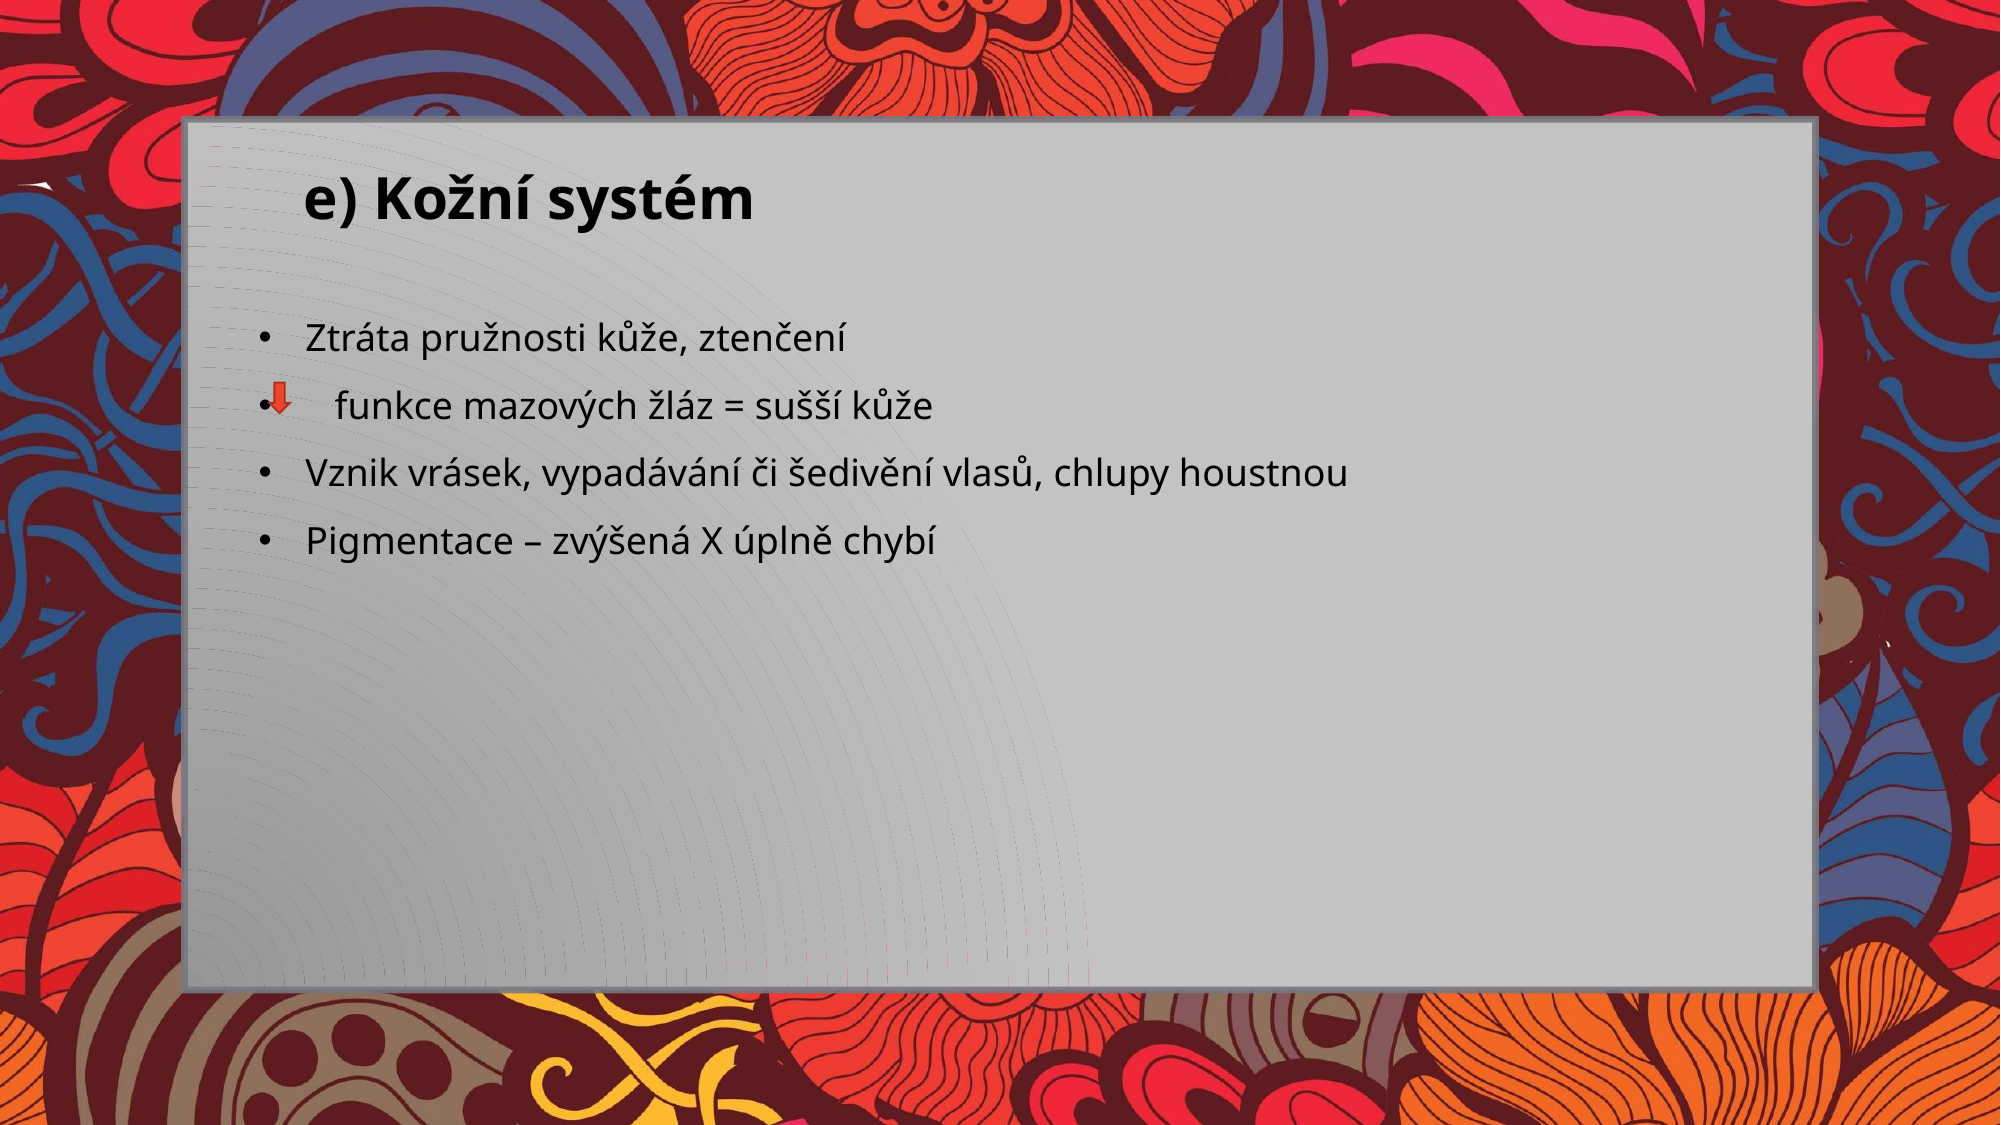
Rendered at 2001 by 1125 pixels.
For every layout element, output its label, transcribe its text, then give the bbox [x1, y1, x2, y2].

text_box [269, 382, 290, 414]
text_box e) Kožní systém Ztráta pružnosti kůže, ztenčení funkce mazových žláz = sušší kůže Vznik vrásek, vypadávání či šedivění vlasů, chlupy houstnou Pigmentace – zvýšená X úplně chybí [184, 119, 1816, 990]
picture [0, 0, 2000, 1125]
